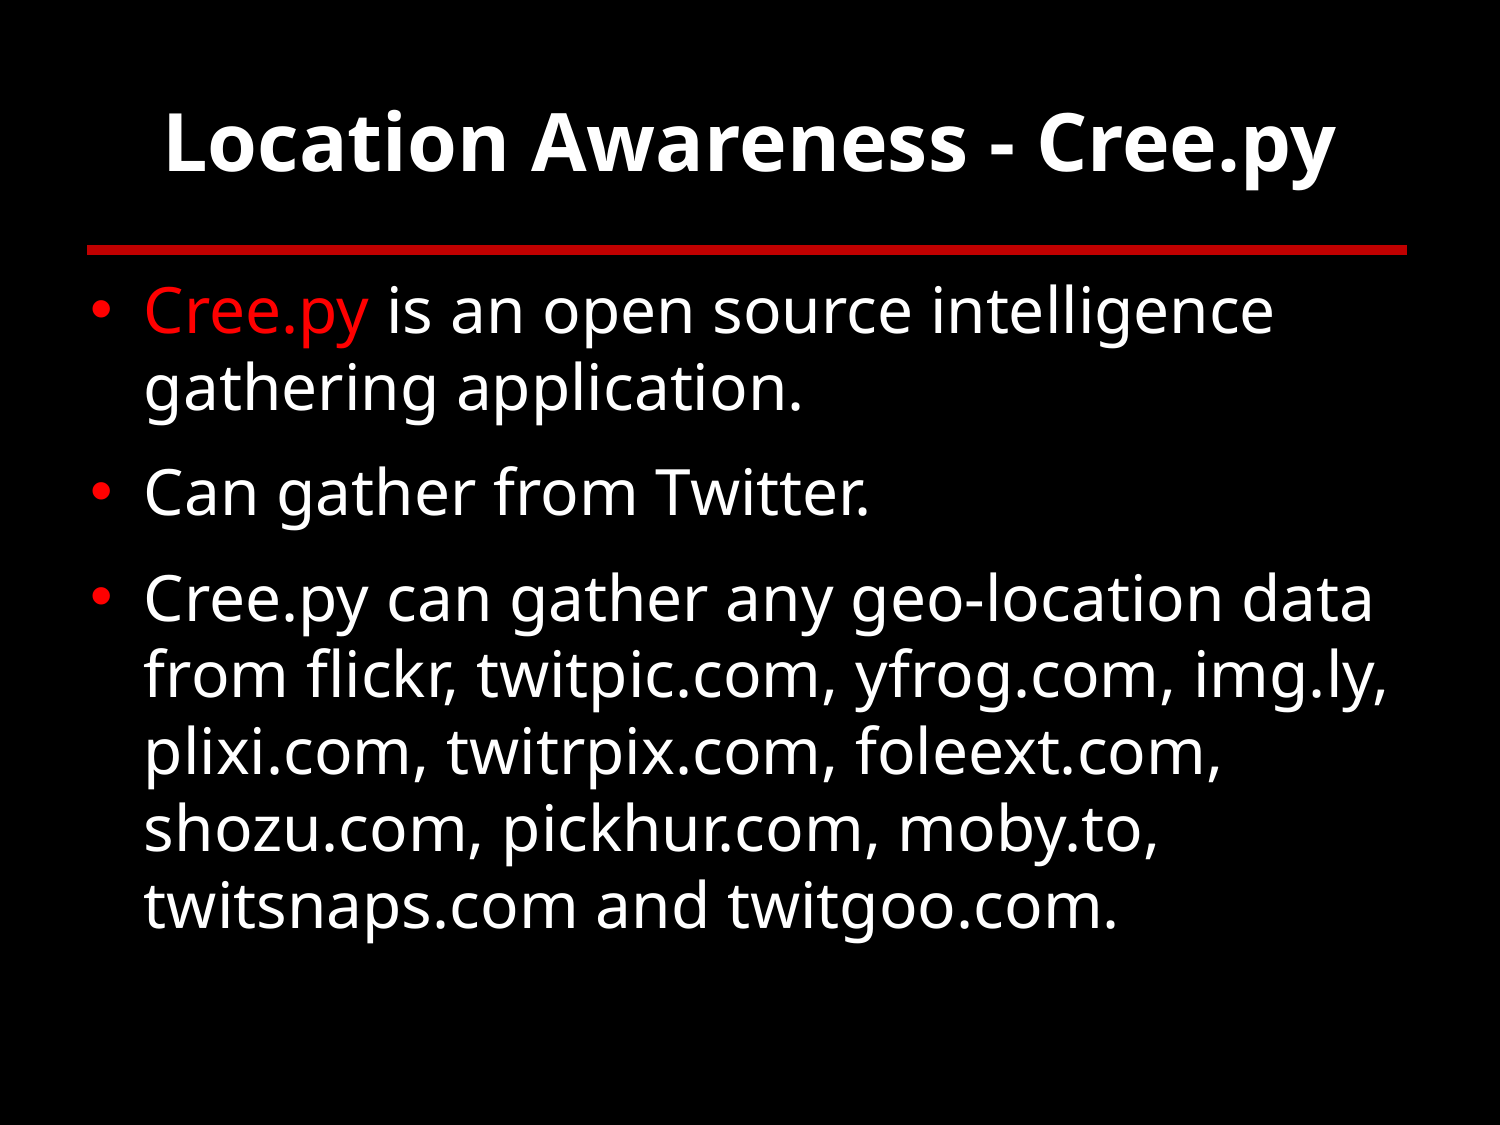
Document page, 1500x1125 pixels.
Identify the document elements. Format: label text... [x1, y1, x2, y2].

list Cree.py is an open source intelligence gathering application. Can gather from Twitter. Cree.py can gather any geo-location data from flickr, twitpic.com, yfrog.com, img.ly, plixi.com, twitrpix.com, foleext.com, shozu.com, pickhur.com, moby.to, twitsnaps.com and twitgoo.com. [75, 262, 1425, 1005]
title Location Awareness - Cree.py [75, 45, 1425, 233]
